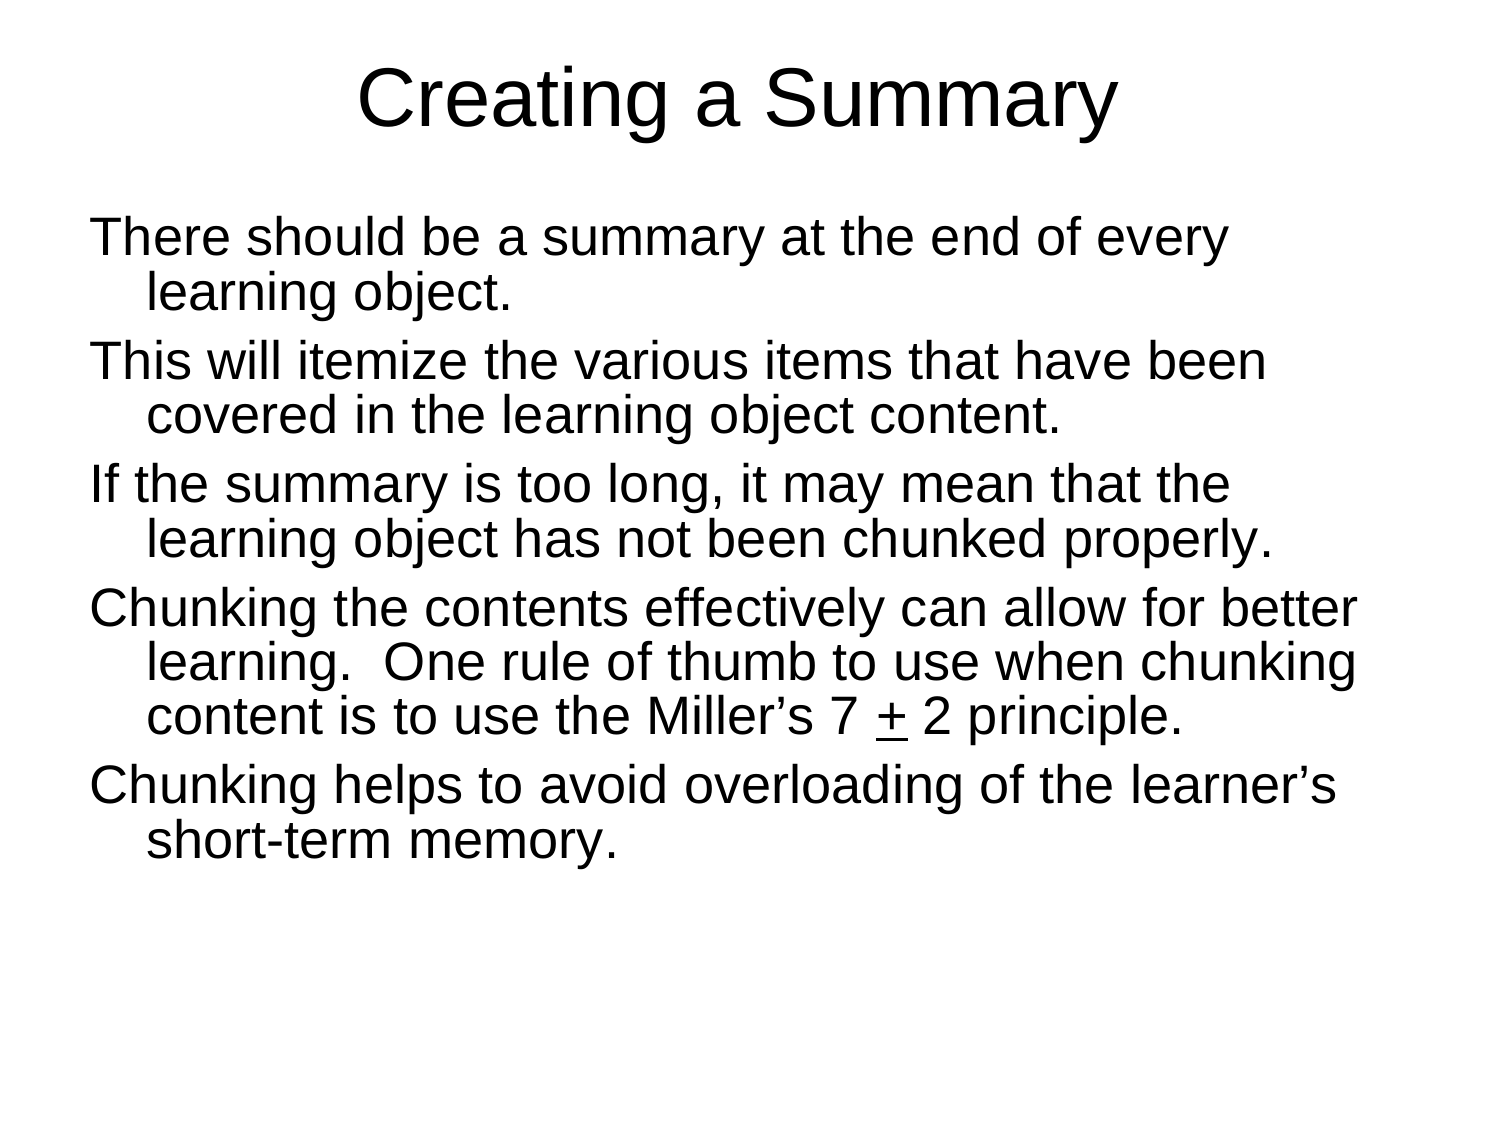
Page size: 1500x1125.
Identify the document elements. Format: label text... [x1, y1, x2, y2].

list There should be a summary at the end of every learning object. This will itemize the various items that have been covered in the learning object content. If the summary is too long, it may mean that the learning object has not been chunked properly. Chunking the contents effectively can allow for better learning. One rule of thumb to use when chunking content is to use the Miller’s 7 + 2 principle. Chunking helps to avoid overloading of the learner’s short-term memory. [75, 204, 1426, 1035]
title Creating a Summary [75, 43, 1426, 152]
